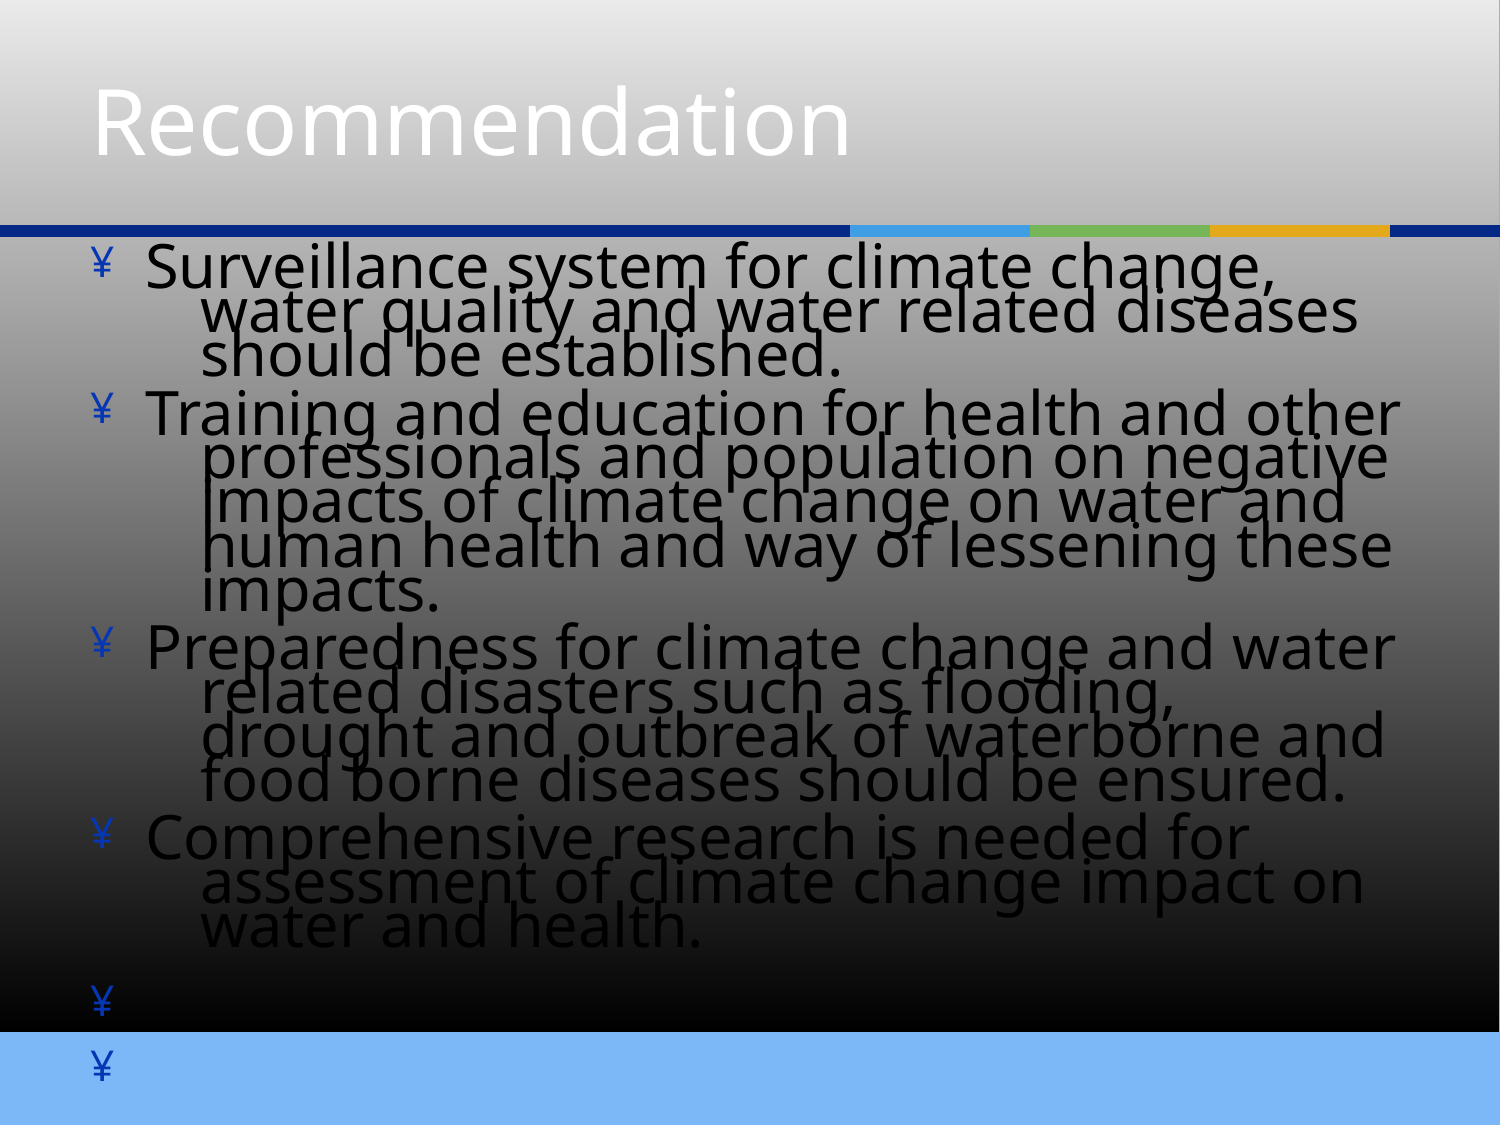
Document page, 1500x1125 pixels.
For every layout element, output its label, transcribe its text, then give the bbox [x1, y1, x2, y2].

list Surveillance system for climate change, water quality and water related diseases should be established. Training and education for health and other professionals and population on negative impacts of climate change on water and human health and way of lessening these impacts. Preparedness for climate change and water related disasters such as flooding, drought and outbreak of waterborne and food borne diseases should be ensured. Comprehensive research is needed for assessment of climate change impact on water and health. [75, 246, 1426, 1006]
title Recommendation [75, 24, 1426, 213]
